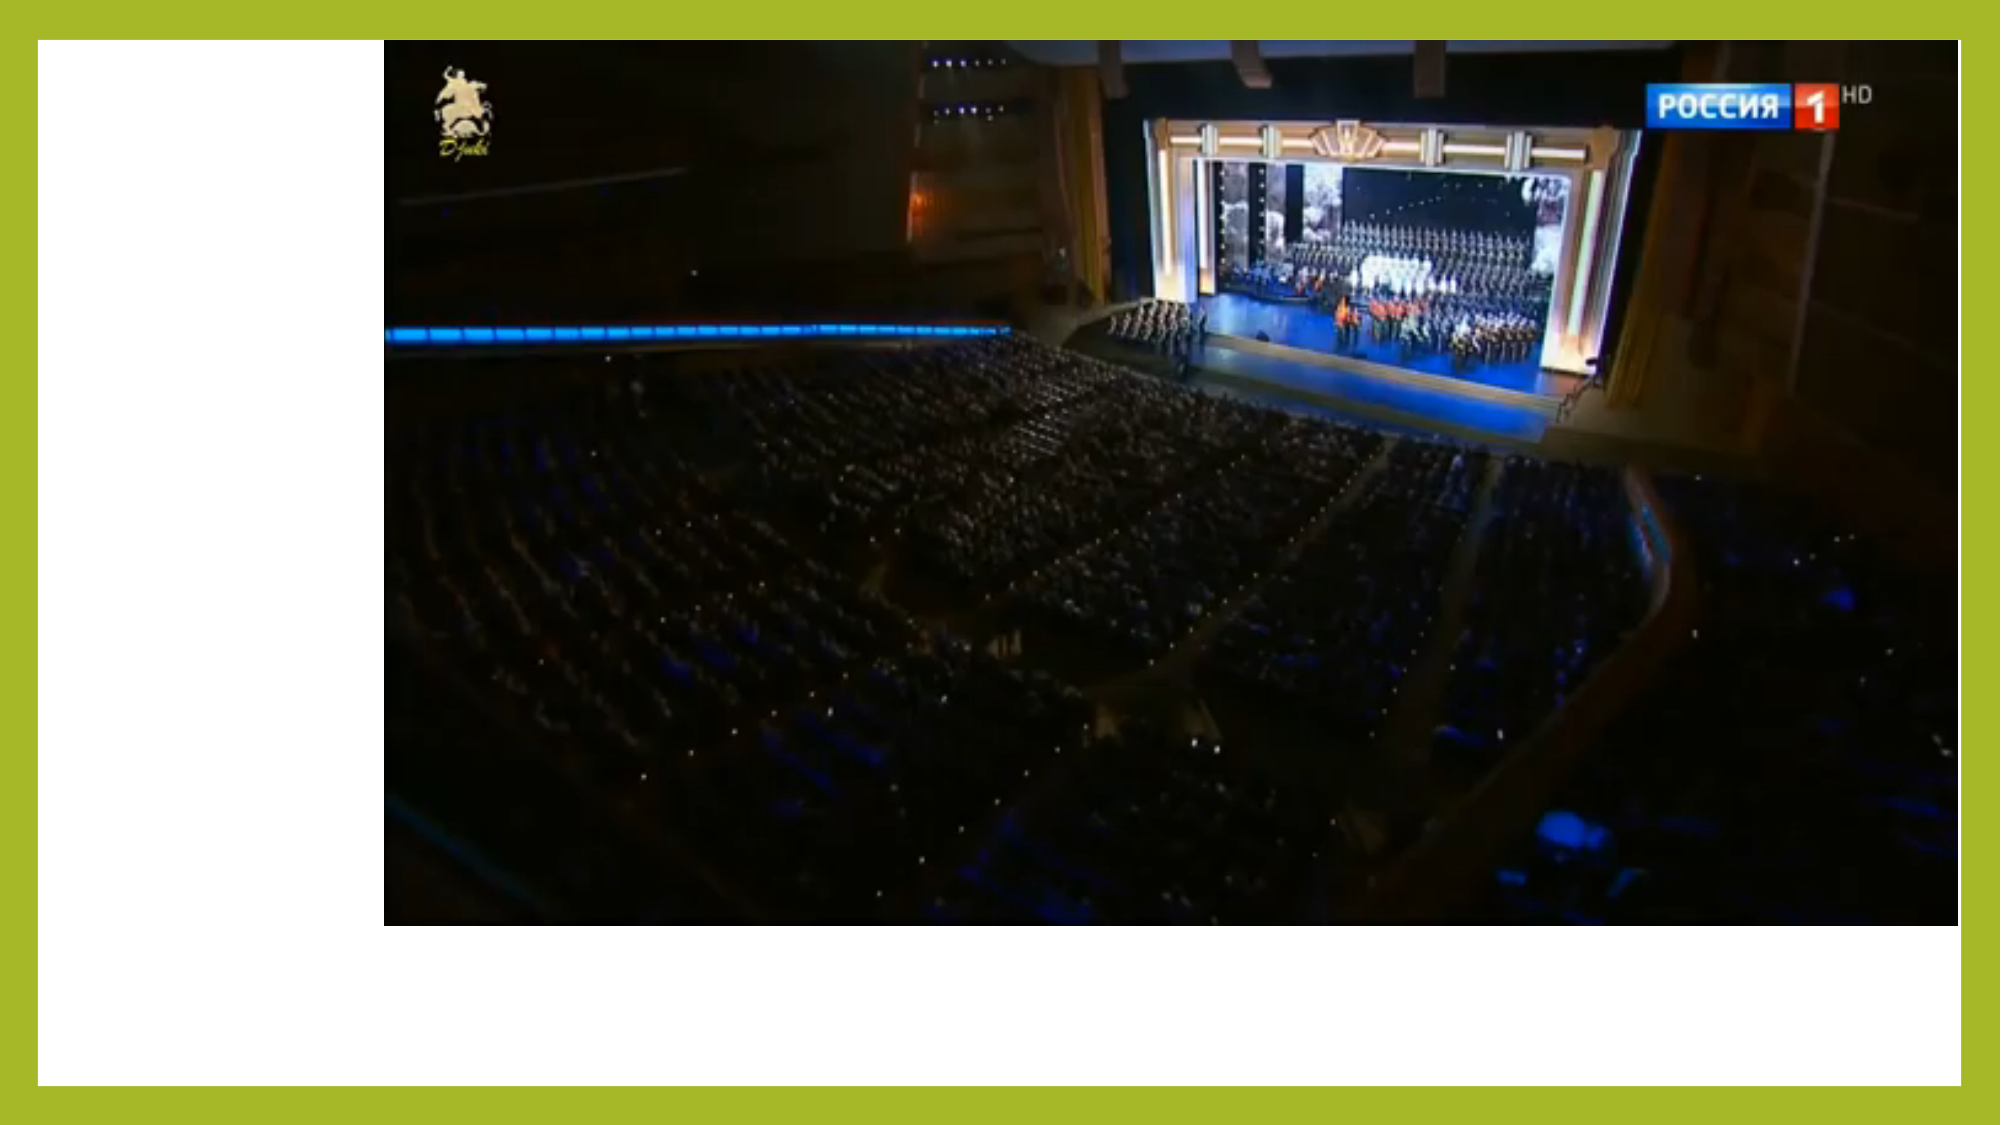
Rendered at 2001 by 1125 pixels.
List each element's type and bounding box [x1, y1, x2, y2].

picture [384, 40, 1958, 926]
